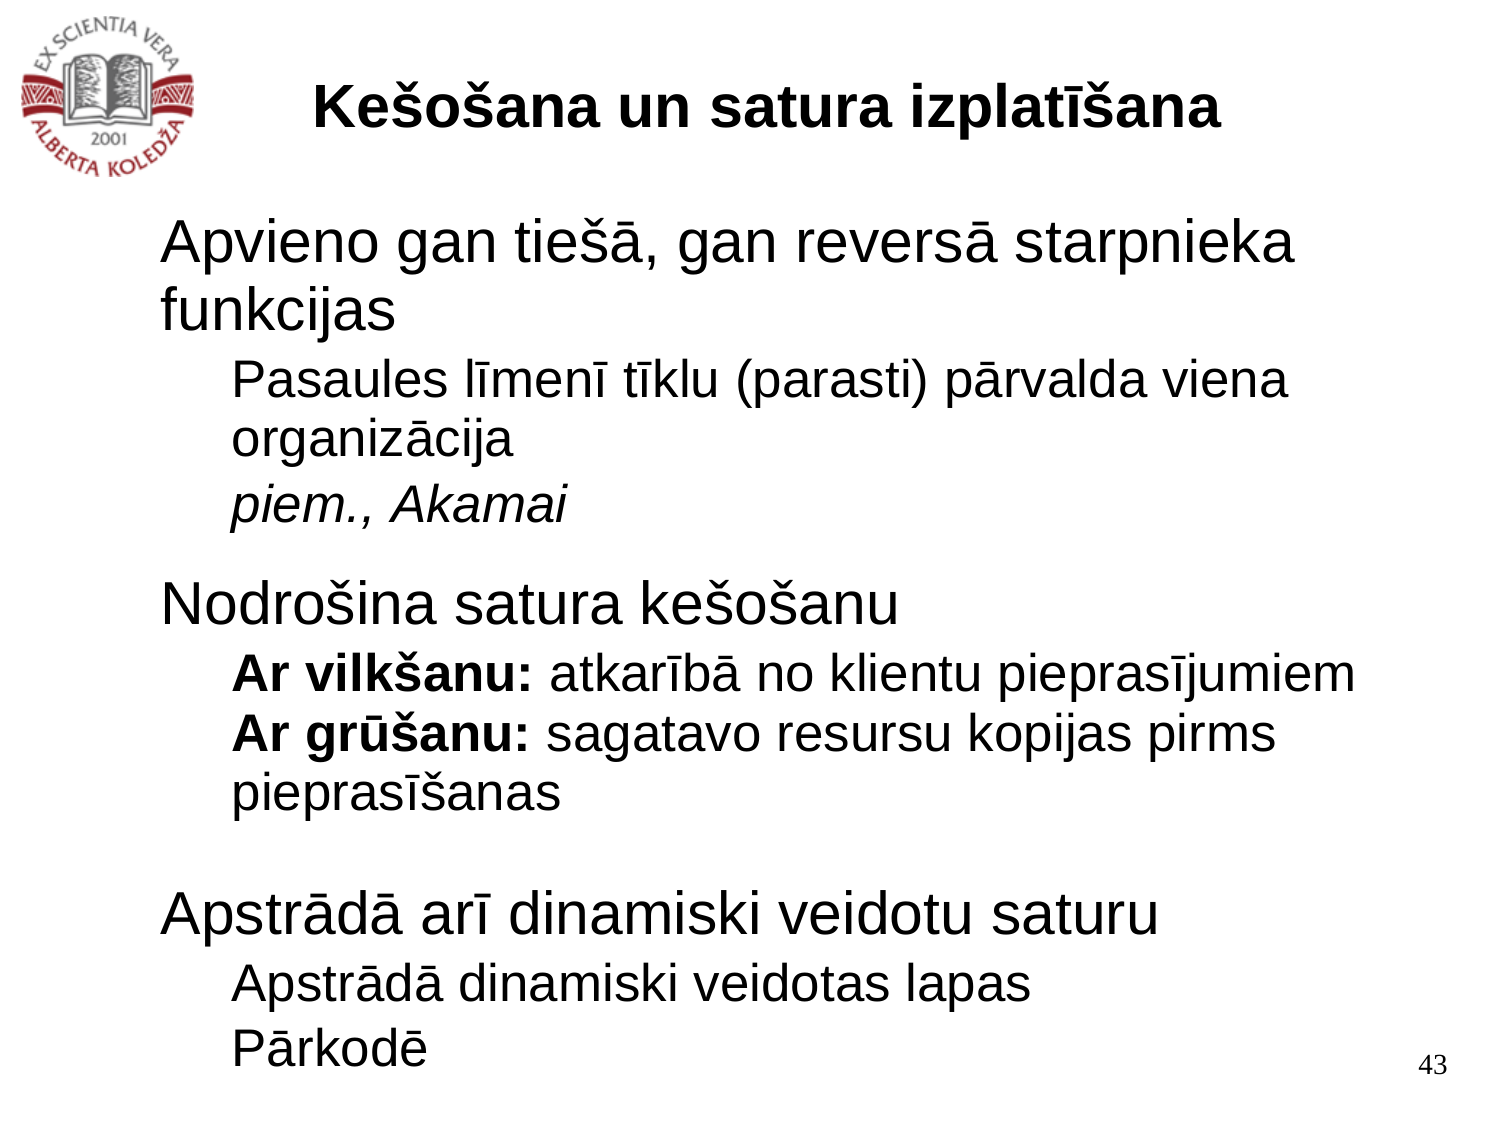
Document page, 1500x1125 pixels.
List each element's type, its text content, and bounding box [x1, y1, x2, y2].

list Apvieno gan tiešā, gan reversā starpnieka funkcijas Pasaules līmenī tīklu (parasti) pārvalda viena organizācija piem., Akamai Nodrošina satura kešošanu Ar vilkšanu: atkarībā no klientu pieprasījumiem Ar grūšanu: sagatavo resursu kopijas pirms pieprasīšanas Apstrādā arī dinamiski veidotu saturu Apstrādā dinamiski veidotas lapas Pārkodē [74, 200, 1463, 1101]
title Kešošana un satura izplatīšana [50, 72, 1463, 141]
picture [21, 16, 194, 177]
